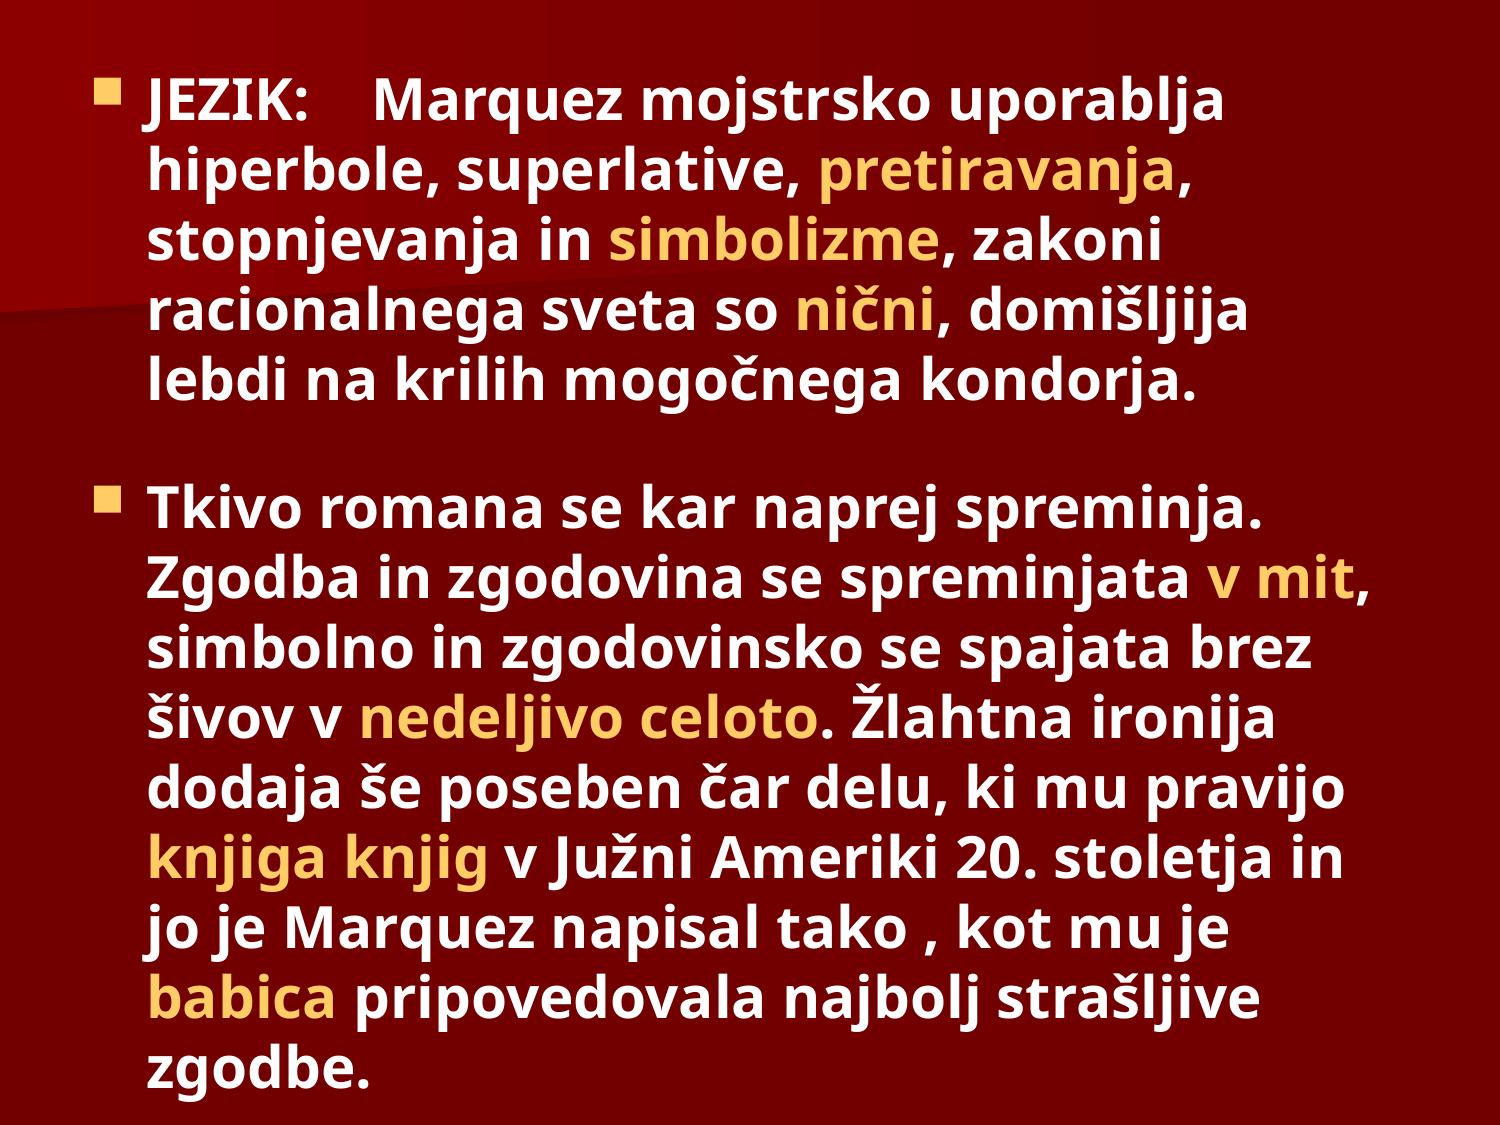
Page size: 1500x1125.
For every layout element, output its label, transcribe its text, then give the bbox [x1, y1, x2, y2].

list JEZIK: Marquez mojstrsko uporablja hiperbole, superlative, pretiravanja, stopnjevanja in simbolizme, zakoni racionalnega sveta so nični, domišljija lebdi na krilih mogočnega kondorja. Tkivo romana se kar naprej spreminja. Zgodba in zgodovina se spreminjata v mit, simbolno in zgodovinsko se spajata brez šivov v nedeljivo celoto. Žlahtna ironija dodaja še poseben čar delu, ki mu pravijo knjiga knjig v Južni Ameriki 20. stoletja in jo je Marquez napisal tako , kot mu je babica pripovedovala najbolj strašljive zgodbe. [75, 54, 1425, 1000]
